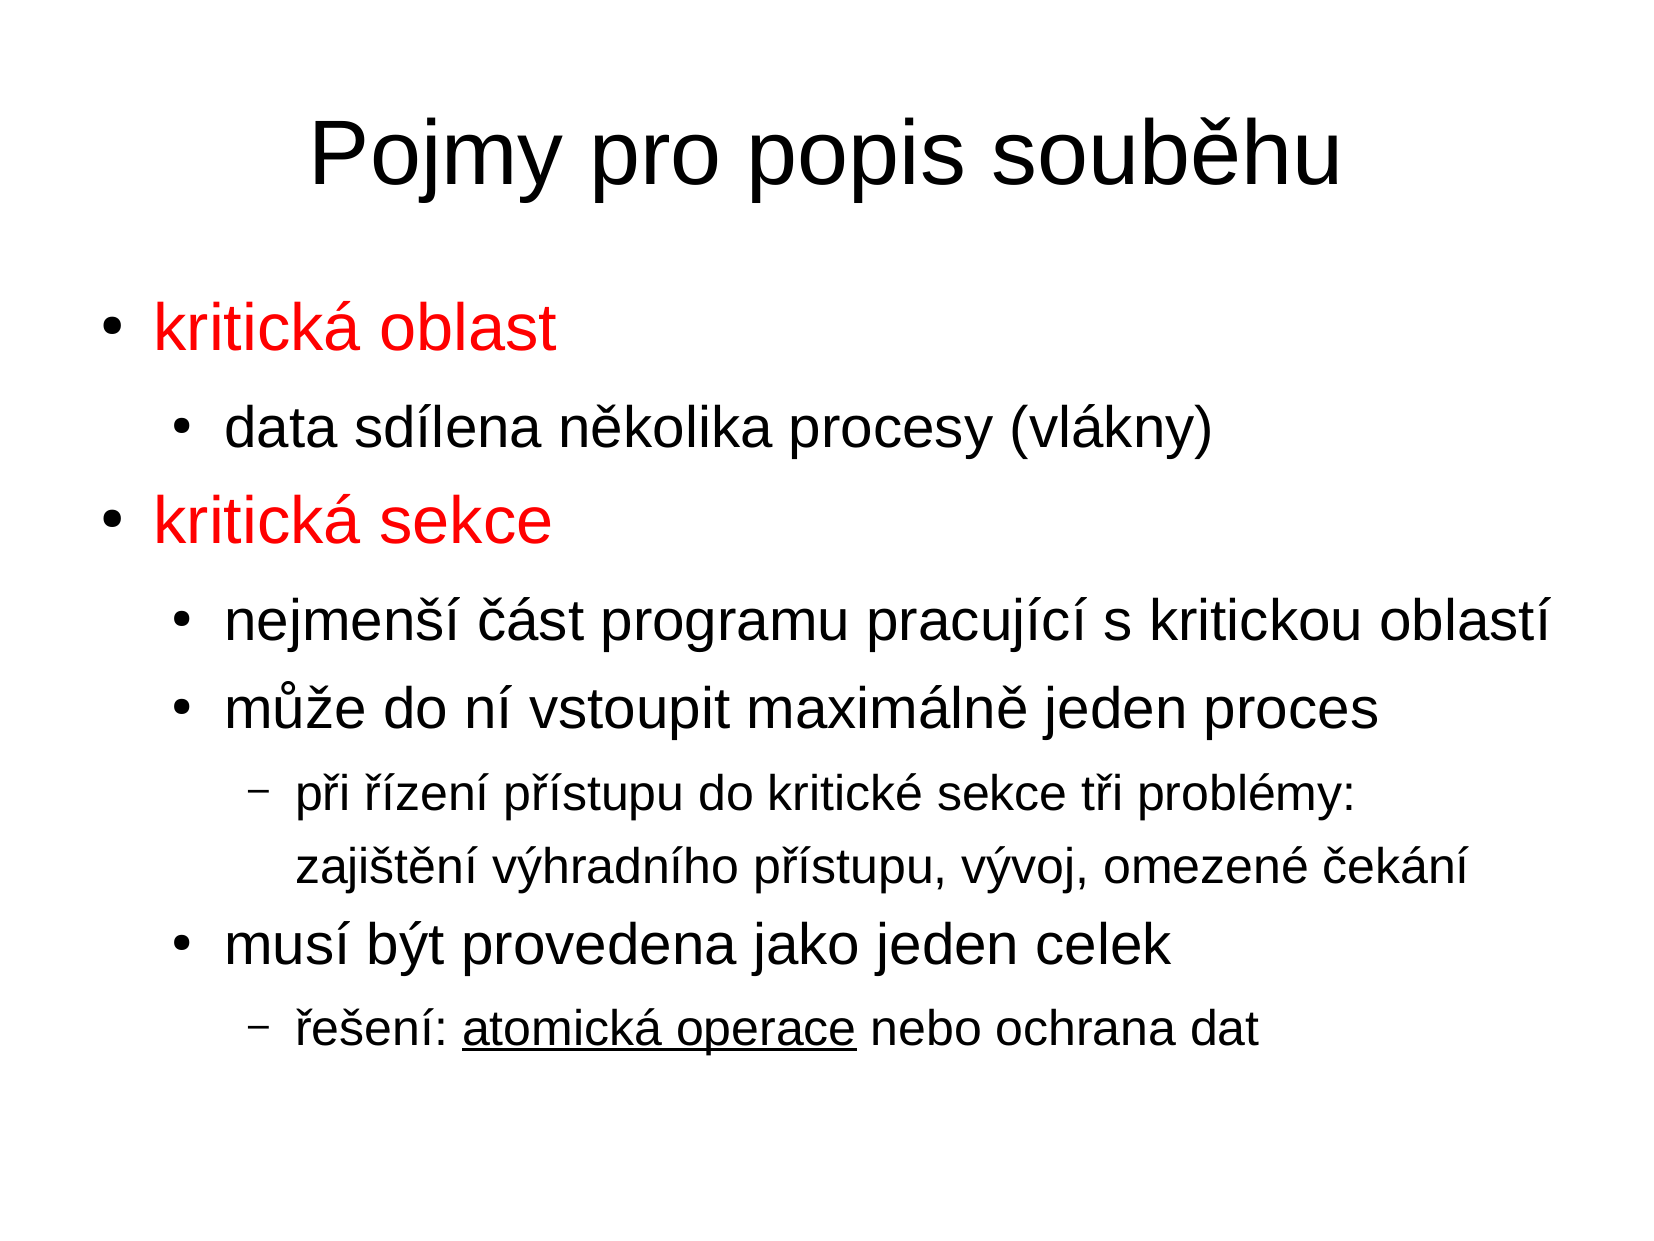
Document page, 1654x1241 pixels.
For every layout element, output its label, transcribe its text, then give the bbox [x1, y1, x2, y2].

list kritická oblast data sdílena několika procesy (vlákny) kritická sekce nejmenší část programu pracující s kritickou oblastí může do ní vstoupit maximálně jeden proces při řízení přístupu do kritické sekce tři problémy: zajištění výhradního přístupu, vývoj, omezené čekání musí být provedena jako jeden celek řešení: atomická operace nebo ochrana dat [82, 290, 1571, 1094]
title Pojmy pro popis souběhu [82, 56, 1571, 250]
